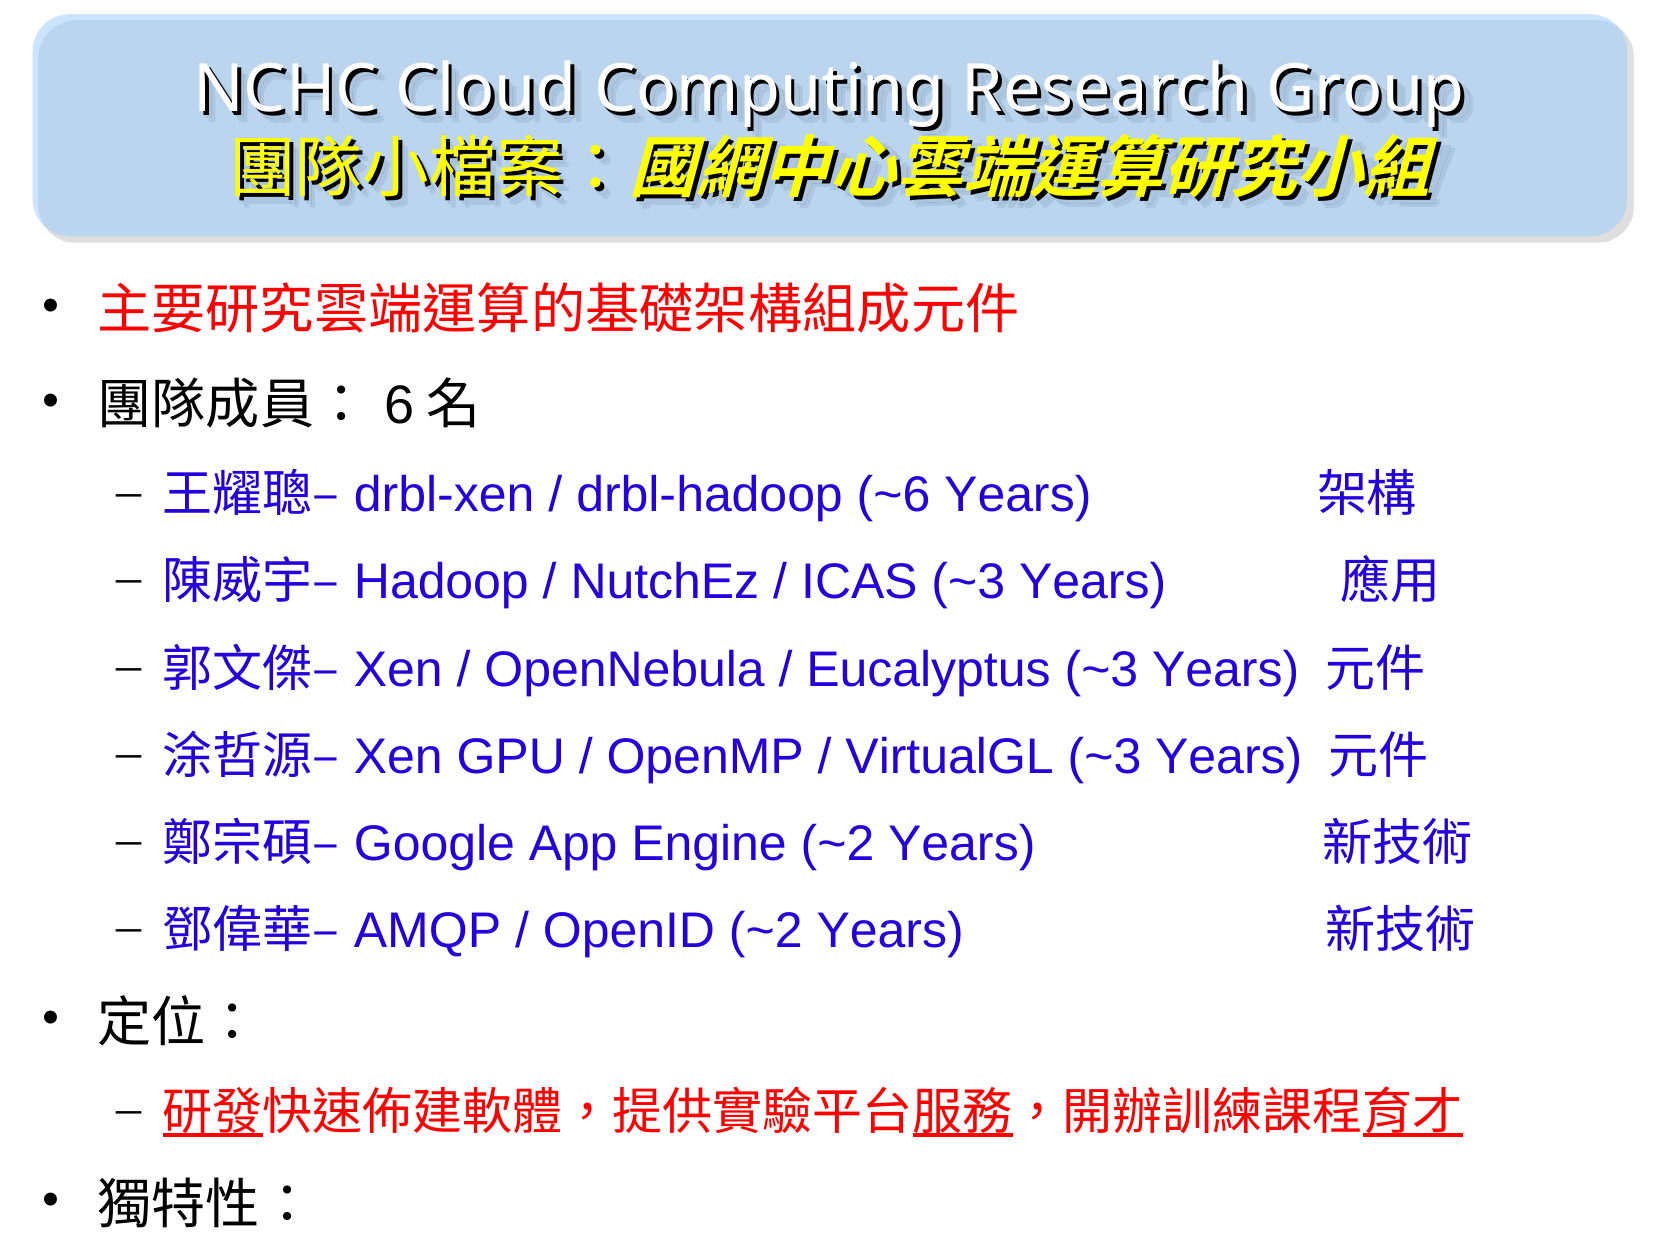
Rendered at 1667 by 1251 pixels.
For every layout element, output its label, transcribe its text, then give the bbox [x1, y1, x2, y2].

list 主要研究雲端運算的基礎架構組成元件 團隊成員：6名 王耀聰–drbl-xen / drbl-hadoop (~6 Years) 架構 陳威宇–Hadoop / NutchEz / ICAS (~3 Years) 應用 郭文傑–Xen / OpenNebula / Eucalyptus (~3 Years) 元件 涂哲源–Xen GPU / OpenMP / VirtualGL (~3 Years) 元件 鄭宗碩–Google App Engine (~2 Years) 新技術 鄧偉華–AMQP / OpenID (~2 Years) 新技術 定位： 研發快速佈建軟體，提供實驗平台服務，開辦訓練課程育才 獨特性： 基於企鵝龍(DRBL)，可快速佈署雲端運算的叢集環境 [40, 265, 1625, 1217]
text_box NCHC Cloud Computing Research Group 團隊小檔案：國網中心雲端運算研究小組 [32, 14, 1628, 237]
